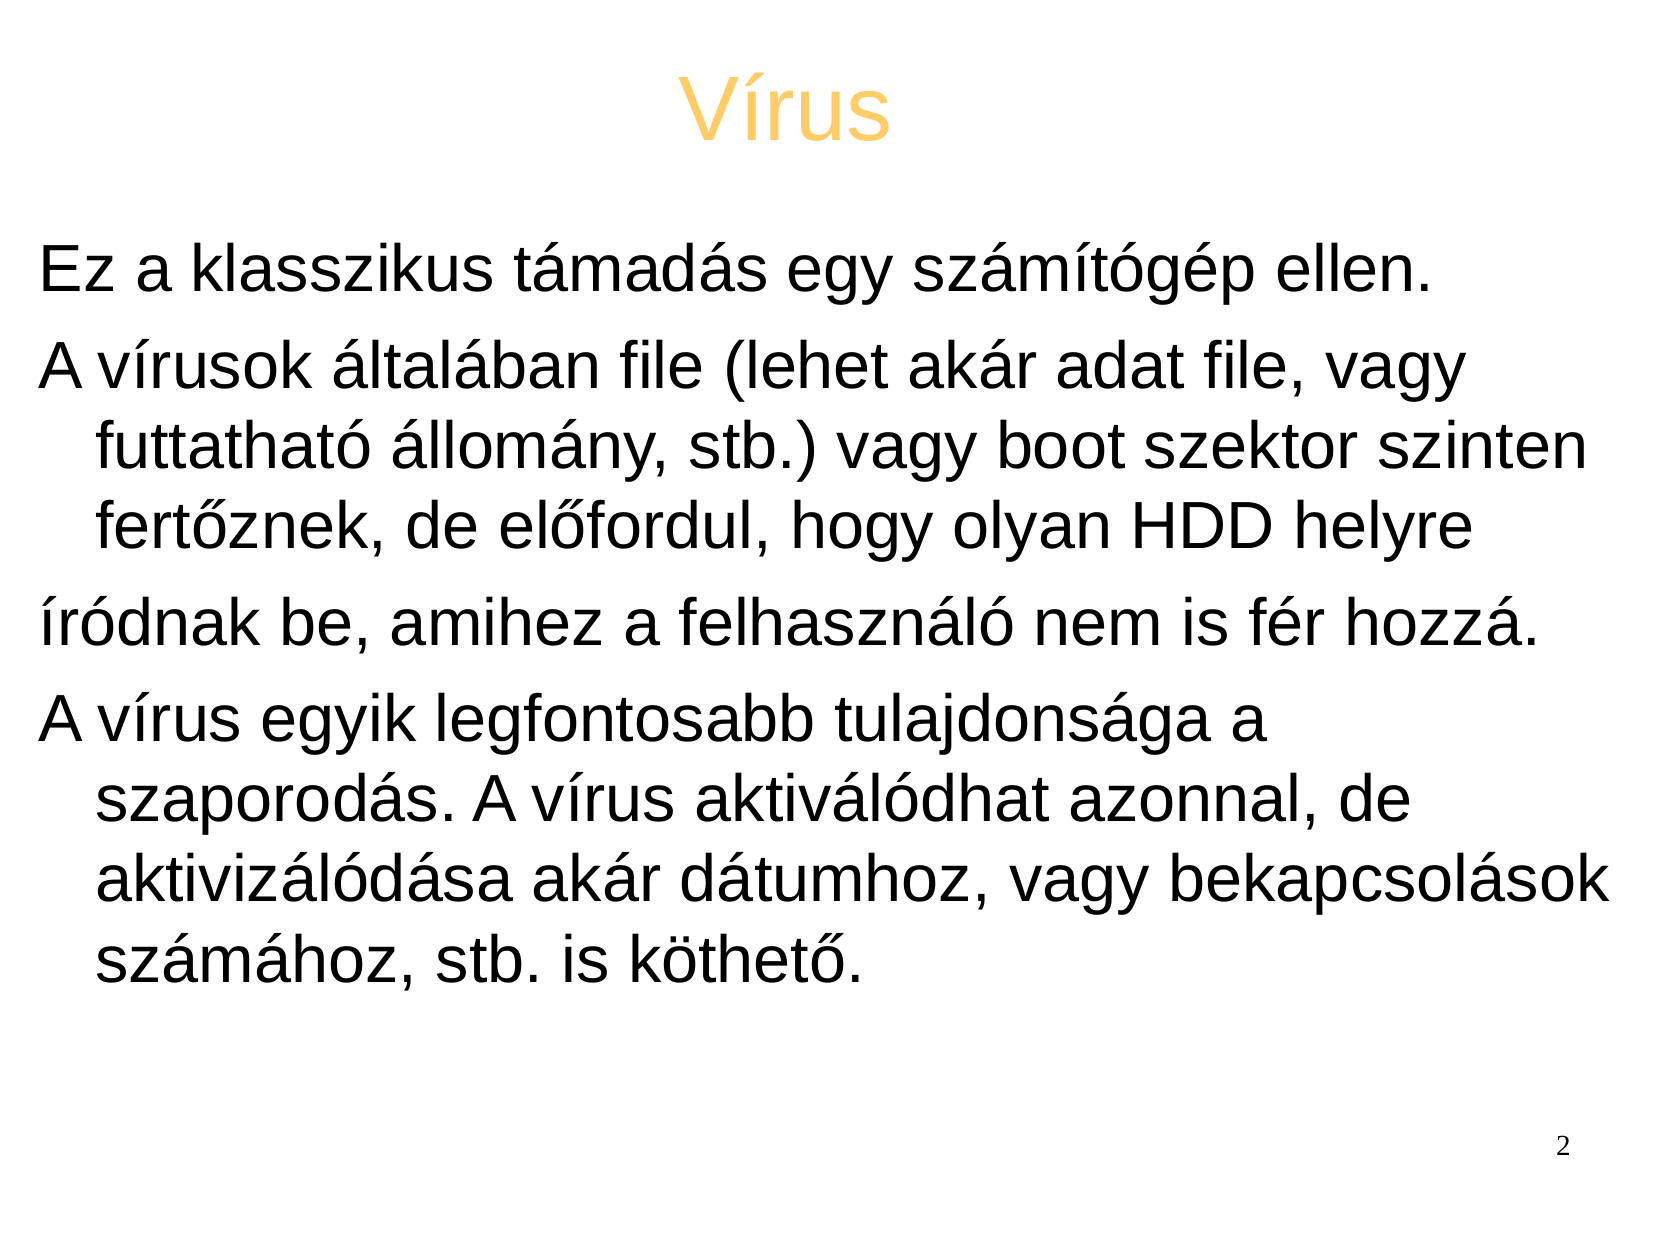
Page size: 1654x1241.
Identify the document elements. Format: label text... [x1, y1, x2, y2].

list Ez a klasszikus támadás egy számítógép ellen. A vírusok általában file (lehet akár adat file, vagy futtatható állomány, stb.) vagy boot szektor szinten fertőznek, de előfordul, hogy olyan HDD helyre íródnak be, amihez a felhasználó nem is fér hozzá. A vírus egyik legfontosabb tulajdonsága a szaporodás. A vírus aktiválódhat azonnal, de aktivizálódása akár dátumhoz, vagy bekapcsolások számához, stb. is köthető. [24, 217, 1630, 1142]
title Vírus [82, 0, 1489, 207]
